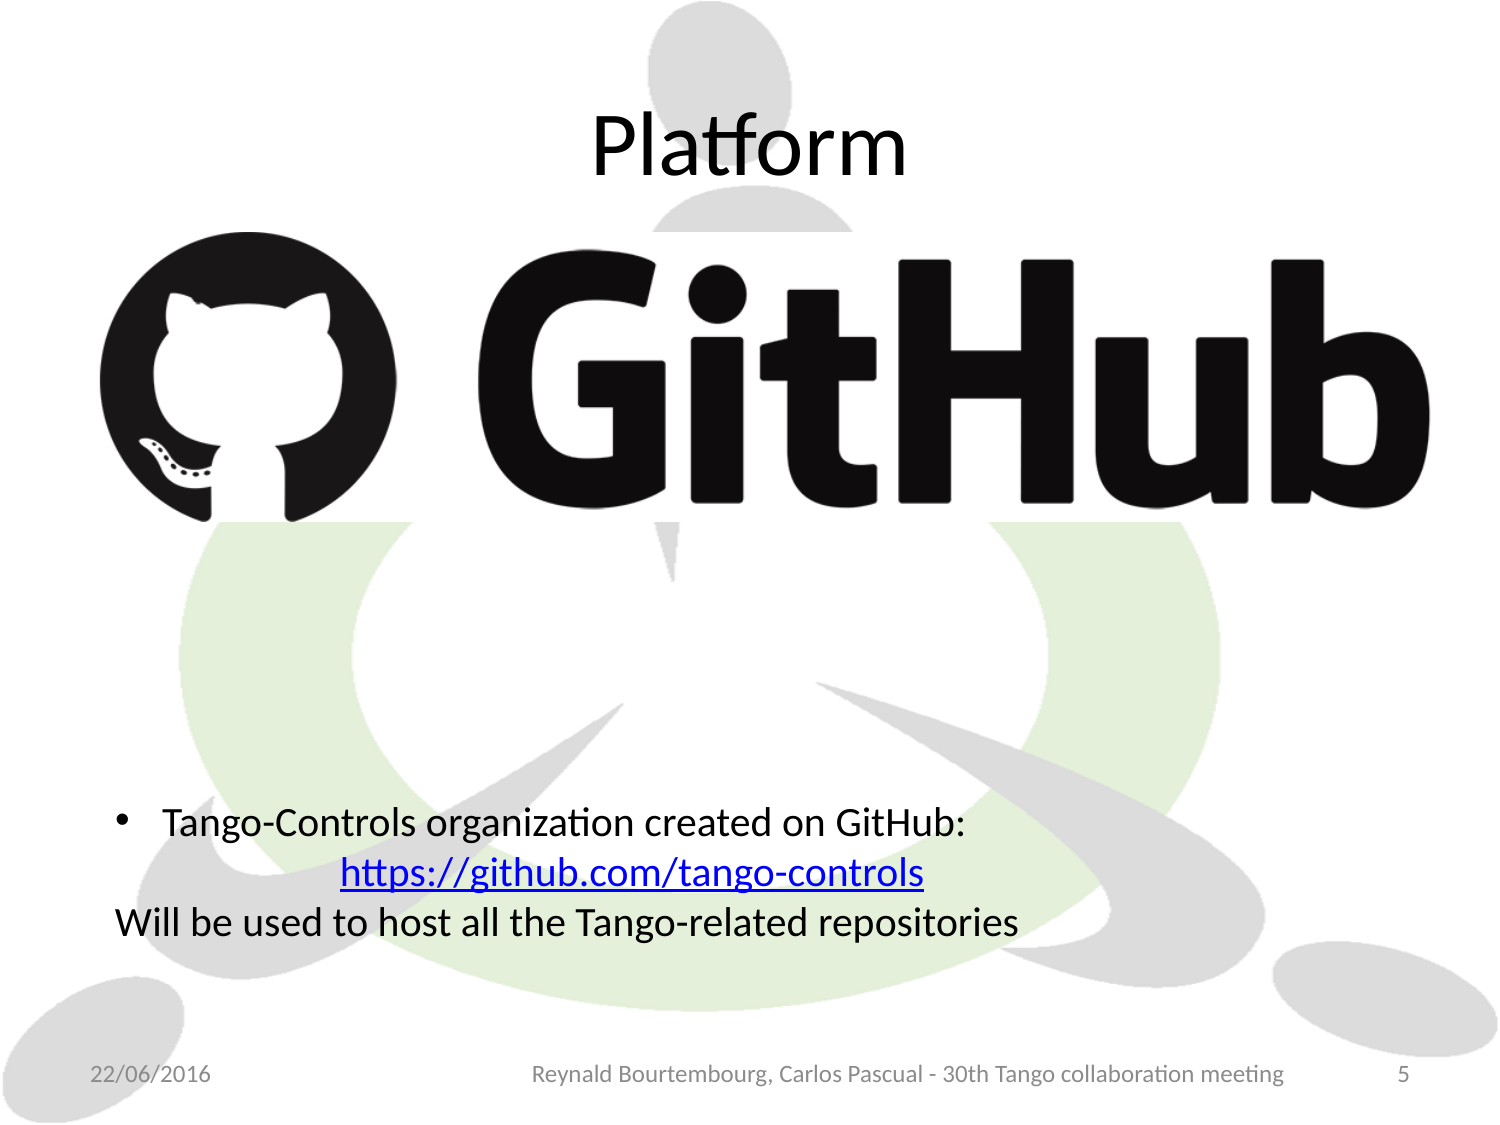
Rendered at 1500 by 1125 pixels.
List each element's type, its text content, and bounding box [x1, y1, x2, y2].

text_box Tango-Controls organization created on GitHub: https://github.com/tango-controls Will be used to host all the Tango-related repositories [100, 786, 1459, 952]
picture [0, 0, 1500, 1125]
slide_number 22/06/2016 [75, 1042, 425, 1103]
footer Reynald Bourtembourg, Carlos Pascual - 30th Tango collaboration meeting [512, 1042, 1306, 1103]
slide_number <number> [1306, 1042, 1425, 1103]
title Platform [75, 45, 1425, 233]
